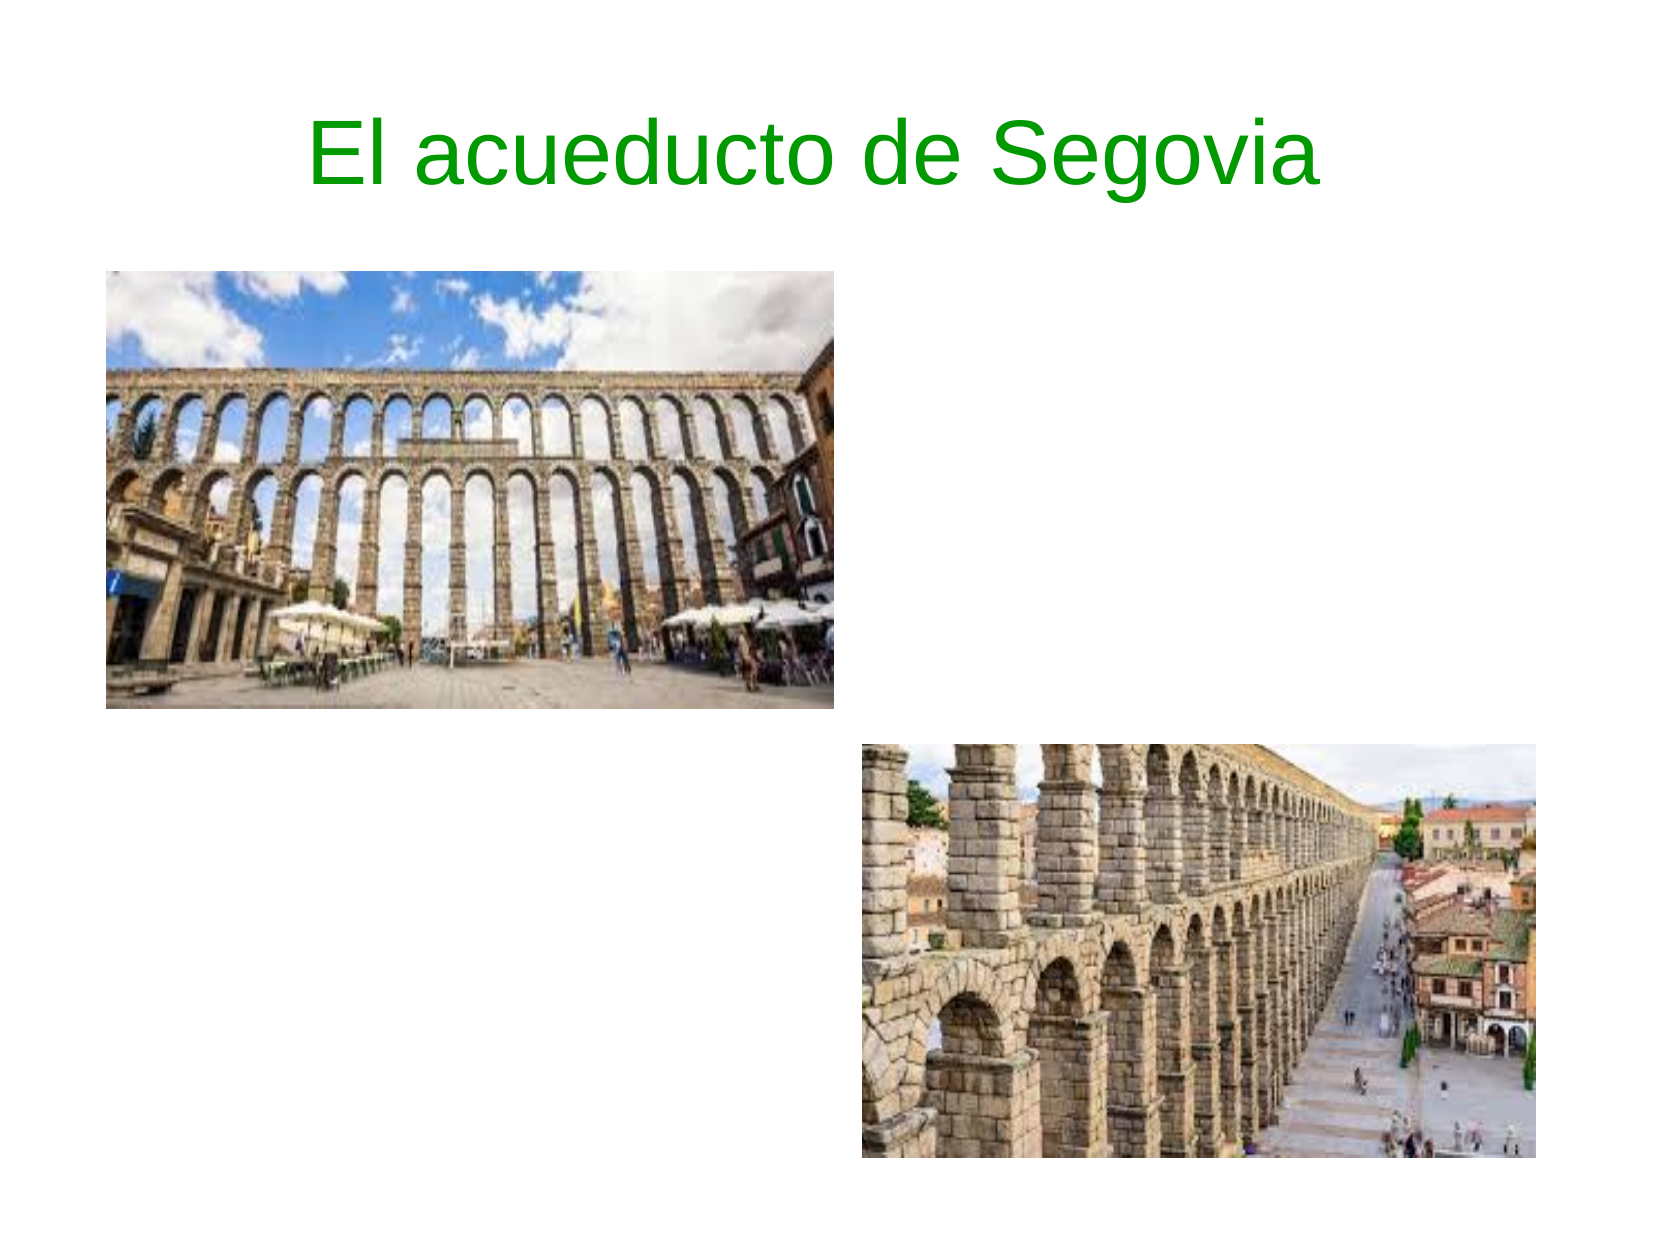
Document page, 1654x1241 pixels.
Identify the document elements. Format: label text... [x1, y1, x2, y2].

picture [862, 744, 1536, 1158]
picture [106, 271, 834, 709]
title El acueducto de Segovia [82, 49, 1571, 257]
